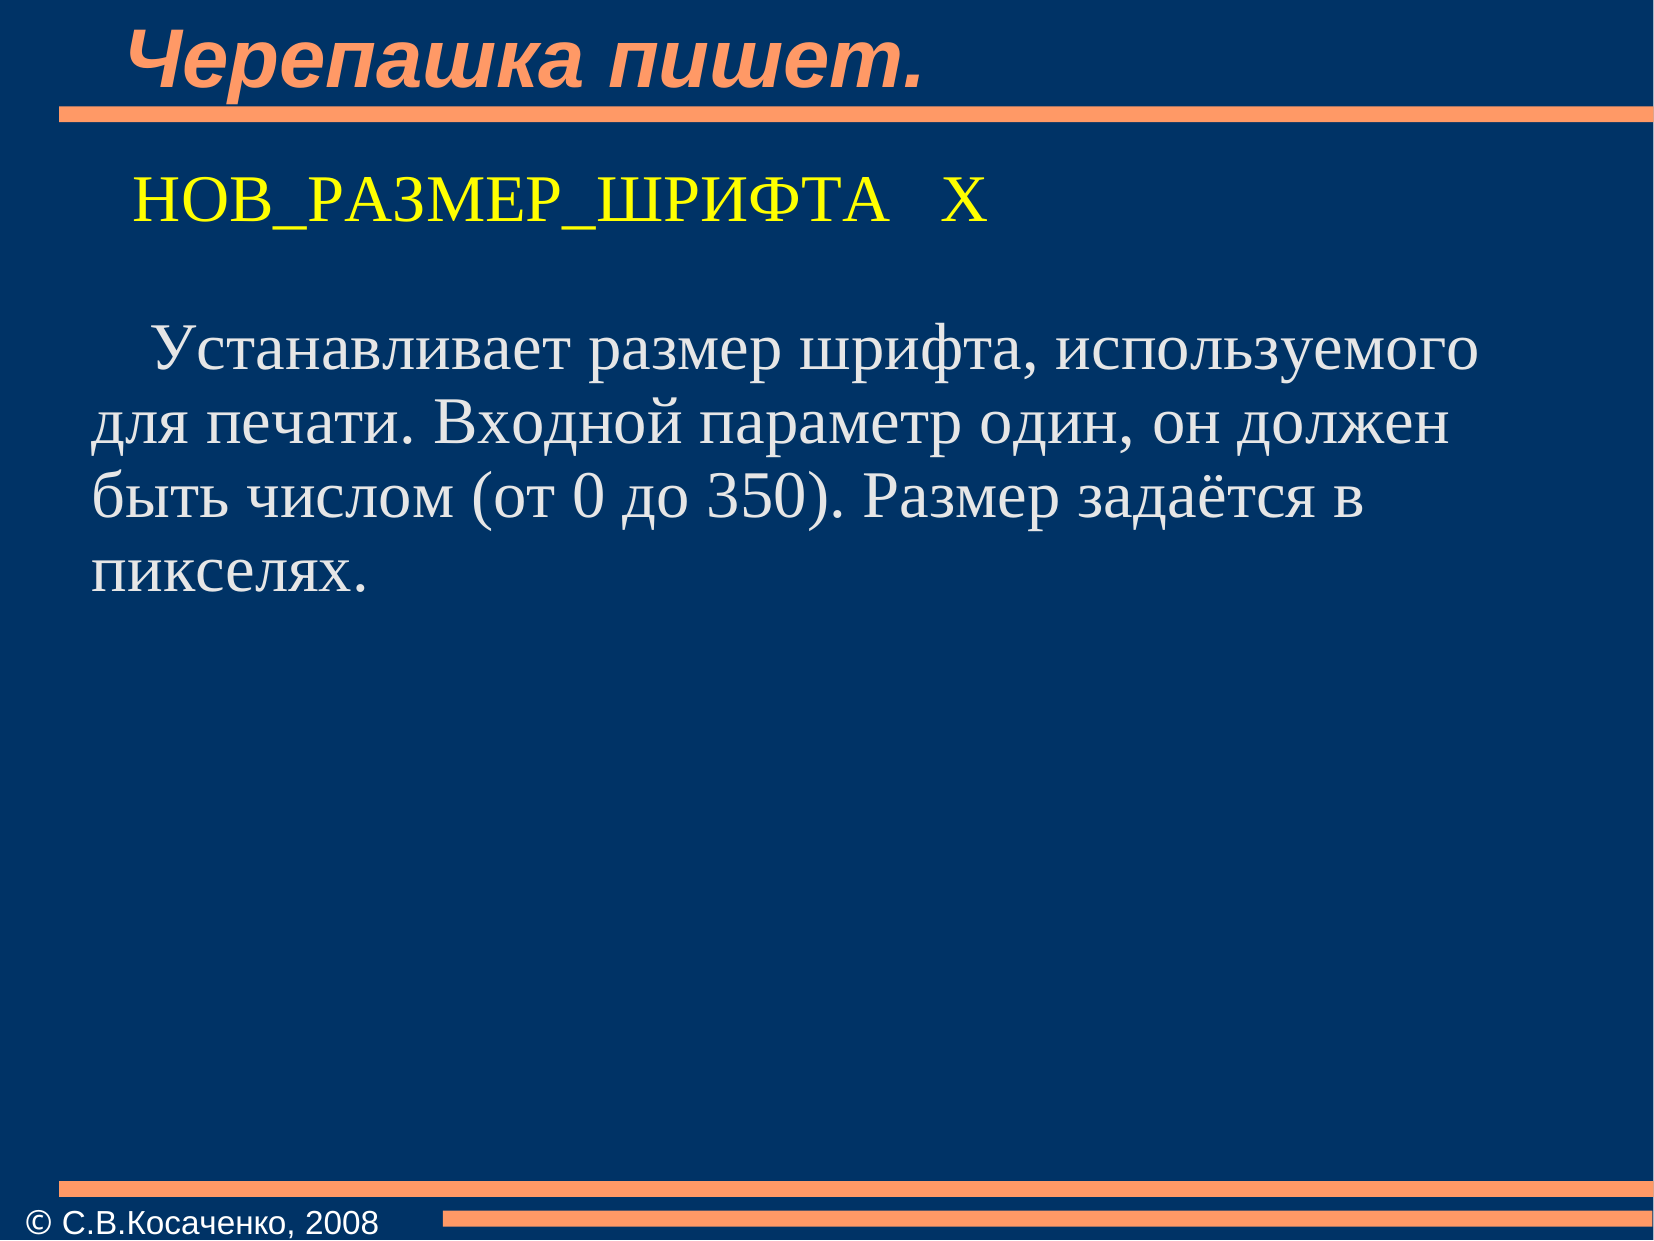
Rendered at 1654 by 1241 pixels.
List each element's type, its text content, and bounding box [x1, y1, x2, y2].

list НОВ_РАЗМЕР_ШРИФТА X Устанавливает размер шрифта, используемого для печати. Входной параметр один, он должен быть числом (от 0 до 350). Размер задаётся в пикселях. [91, 161, 1581, 862]
title Черепашка пишет. [123, 0, 1536, 119]
